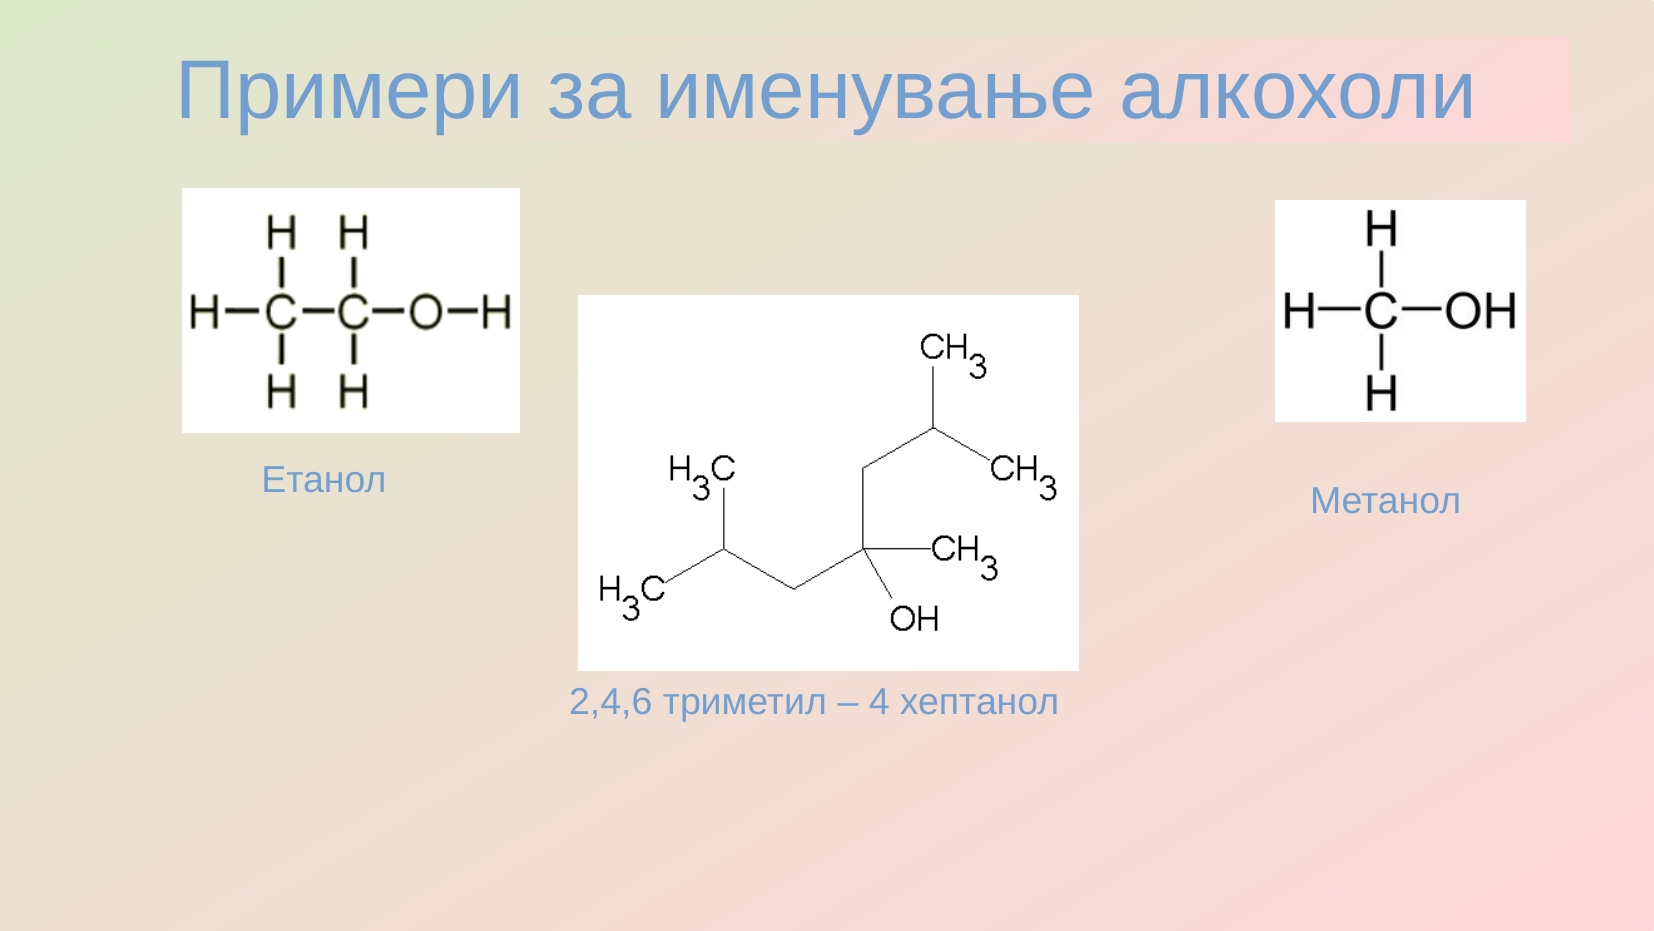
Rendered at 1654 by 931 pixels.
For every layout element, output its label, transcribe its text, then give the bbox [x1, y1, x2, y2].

picture [182, 188, 520, 433]
picture [1275, 200, 1526, 423]
text_box Етанол [246, 451, 402, 508]
title Примери за именување алкохоли [82, 37, 1571, 142]
text_box 2,4,6 триметил – 4 хептанол [554, 673, 1075, 731]
text_box Метанол [1295, 472, 1477, 530]
picture [578, 295, 1079, 671]
